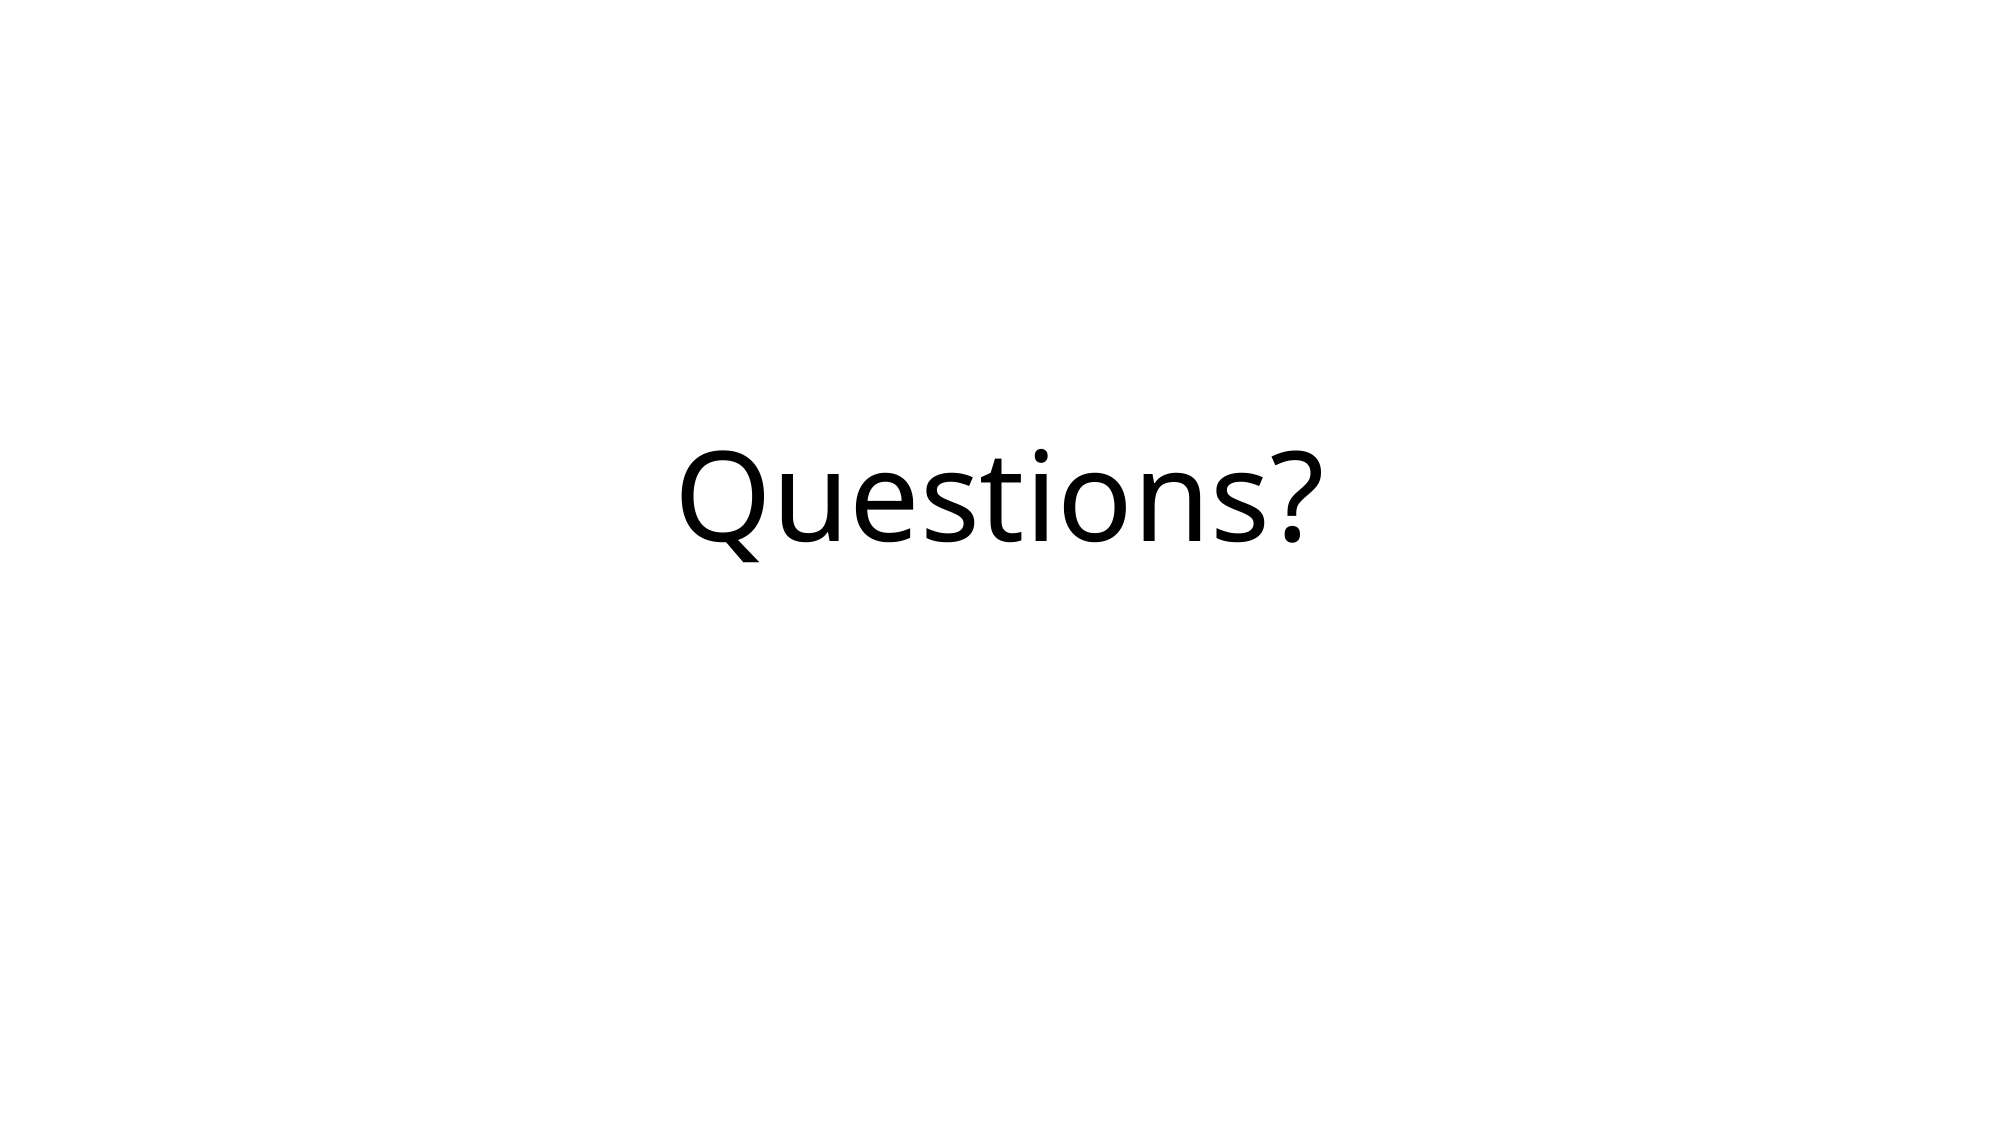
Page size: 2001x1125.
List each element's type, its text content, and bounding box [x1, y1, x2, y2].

title Questions? [249, 184, 1750, 576]
